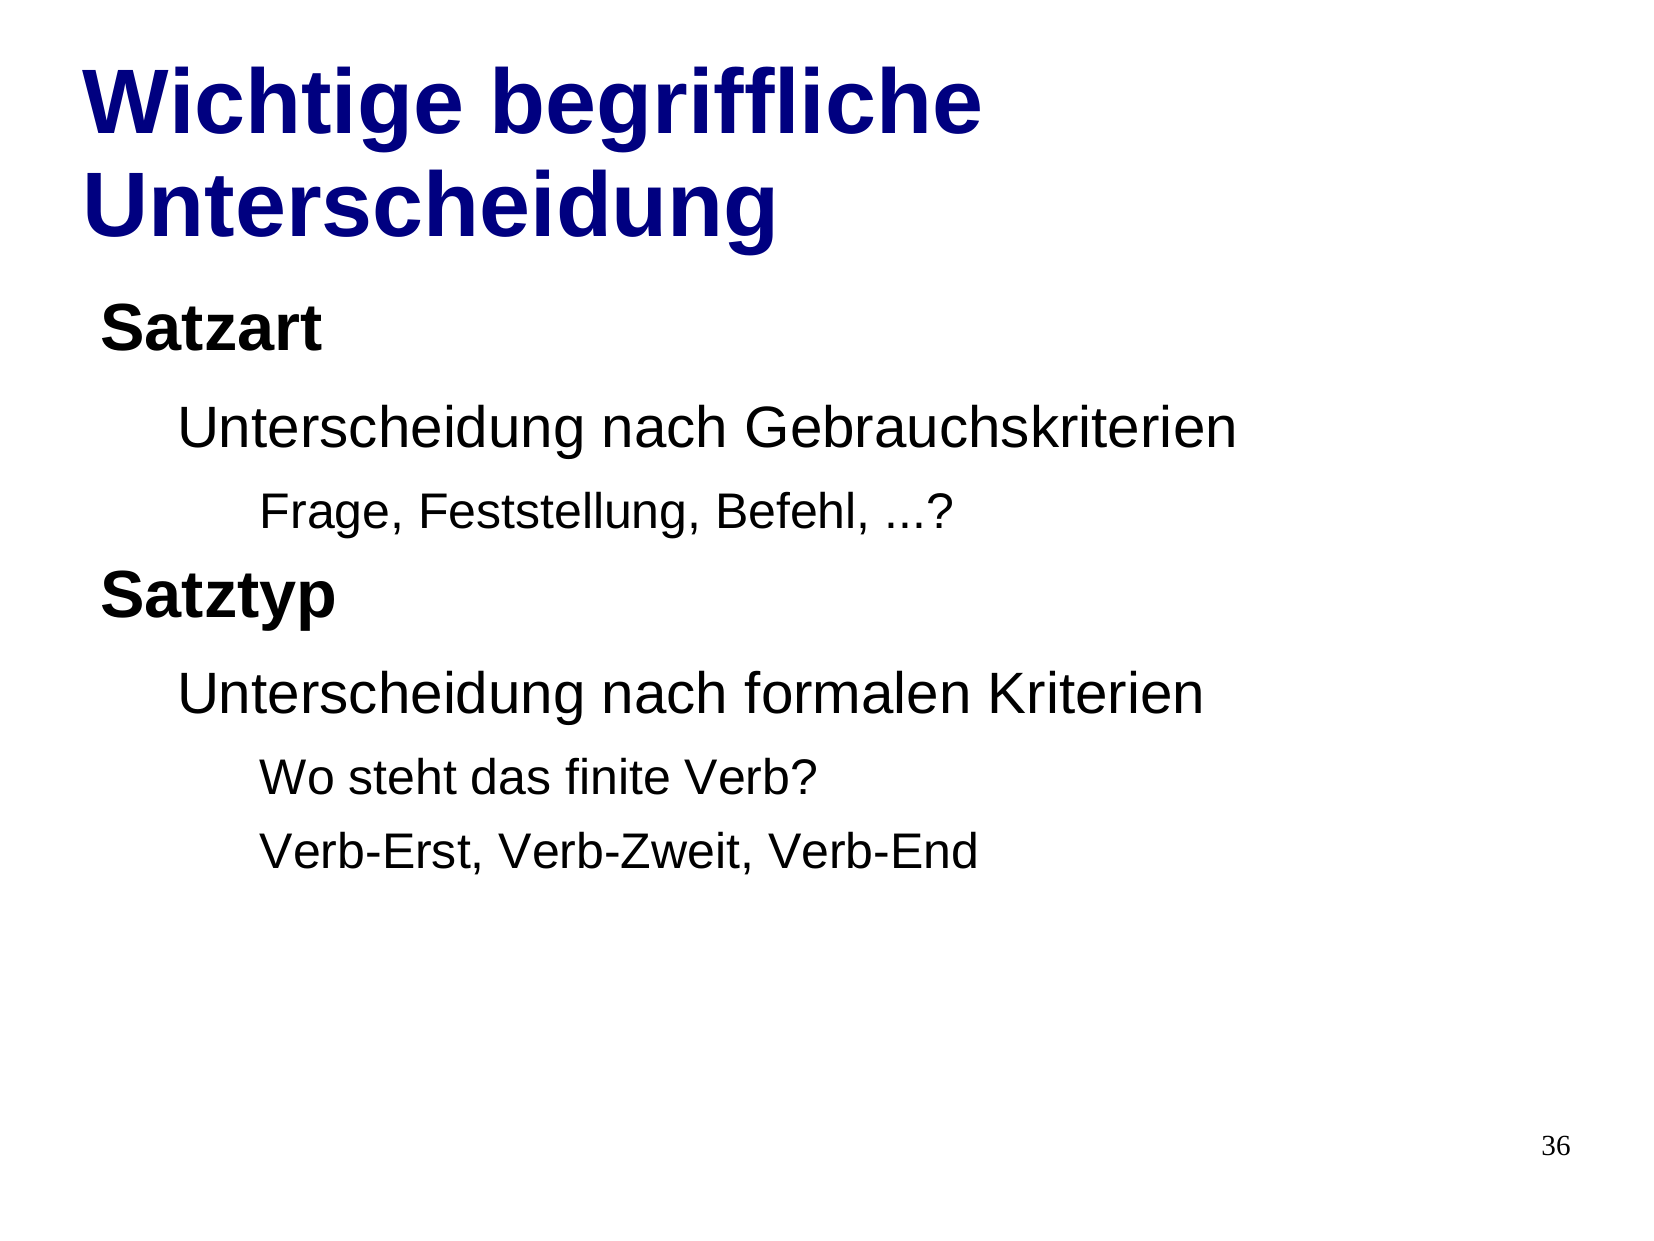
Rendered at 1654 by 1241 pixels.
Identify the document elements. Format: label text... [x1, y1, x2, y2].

title Wichtige begriffliche Unterscheidung [82, 56, 1571, 250]
list Satzart Unterscheidung nach Gebrauchskriterien Frage, Feststellung, Befehl, ...? Satztyp Unterscheidung nach formalen Kriterien Wo steht das finite Verb? Verb-Erst, Verb-Zweit, Verb-End [82, 290, 1571, 1094]
